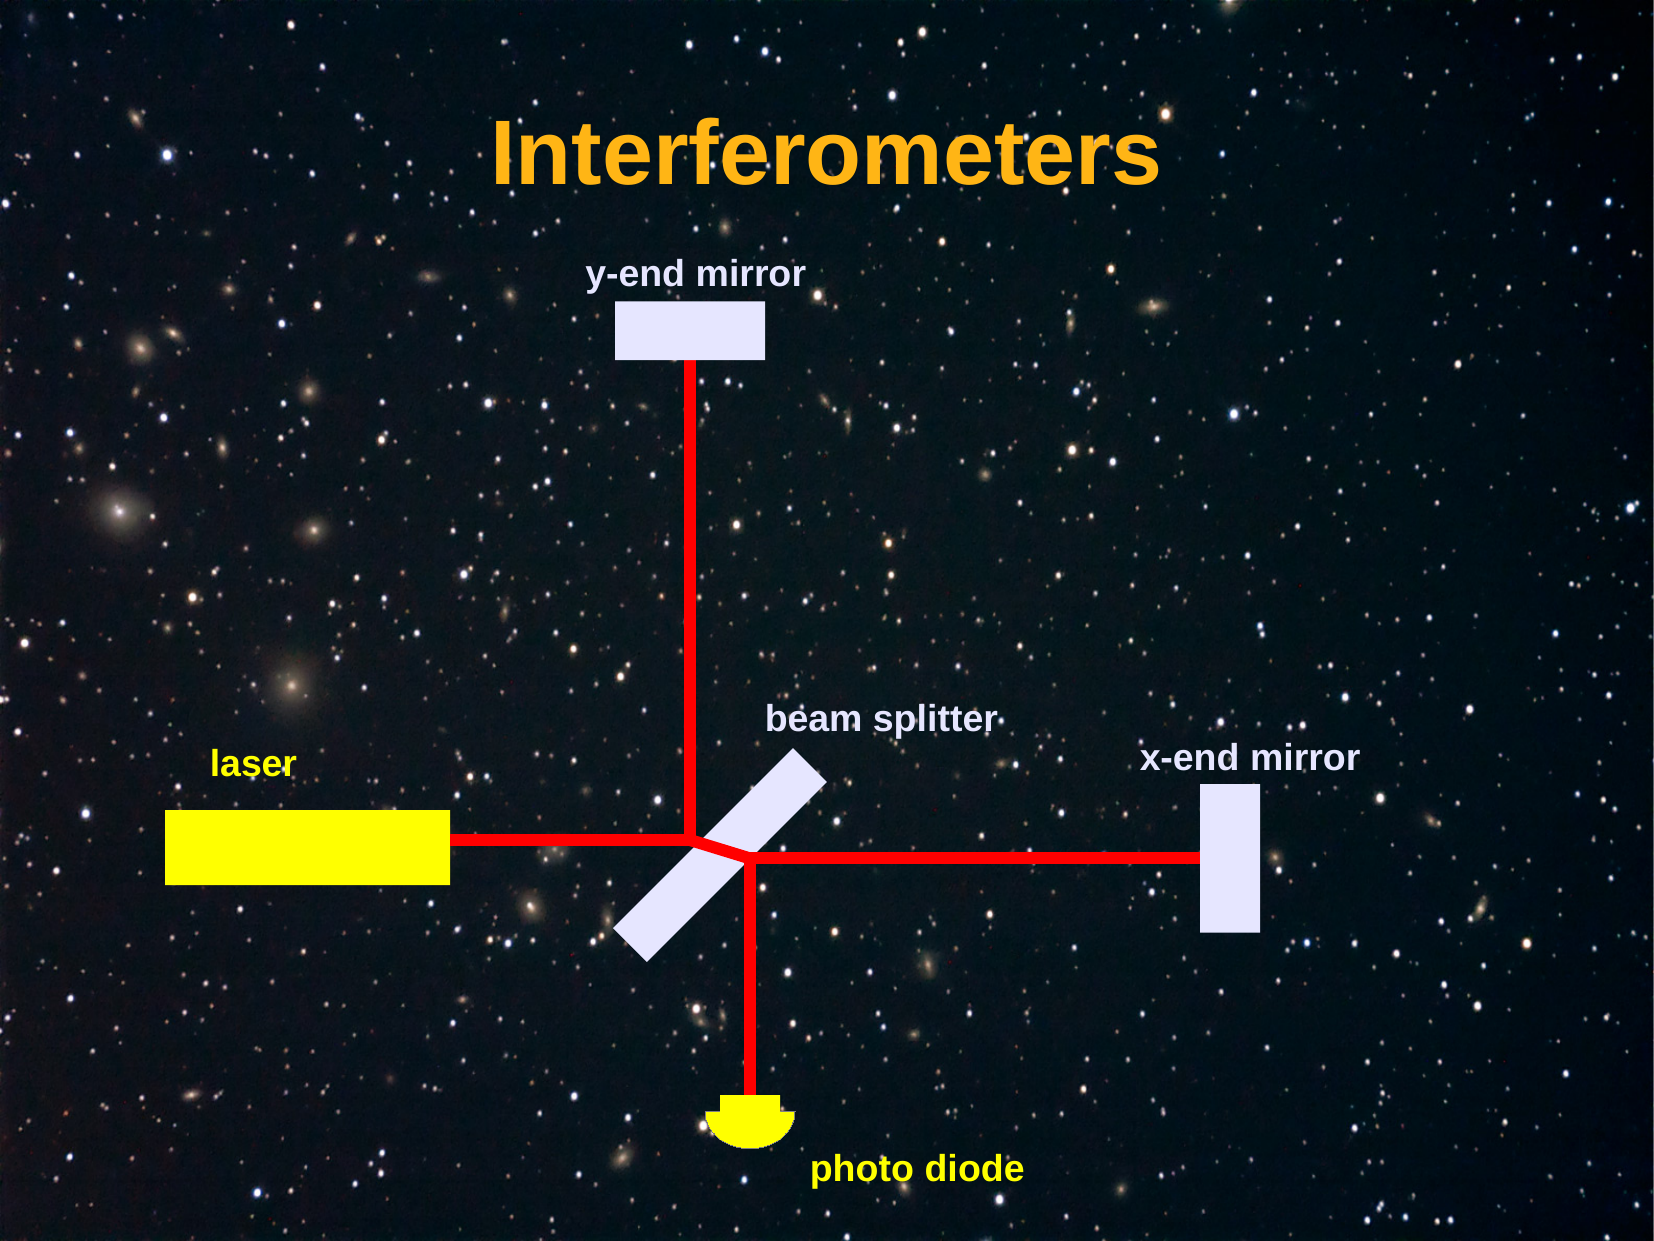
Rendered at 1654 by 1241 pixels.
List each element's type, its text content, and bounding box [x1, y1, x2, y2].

text_box [705, 1095, 796, 1149]
text_box [165, 810, 451, 886]
title Interferometers [82, 49, 1571, 257]
text_box [1200, 786, 1261, 933]
picture [0, 0, 1654, 1241]
text_box laser [195, 735, 466, 792]
text_box beam splitter [750, 690, 1021, 747]
text_box y-end mirror [570, 244, 826, 302]
text_box [615, 302, 766, 361]
text_box photo diode [795, 1140, 1066, 1197]
text_box x-end mirror [1125, 728, 1396, 786]
